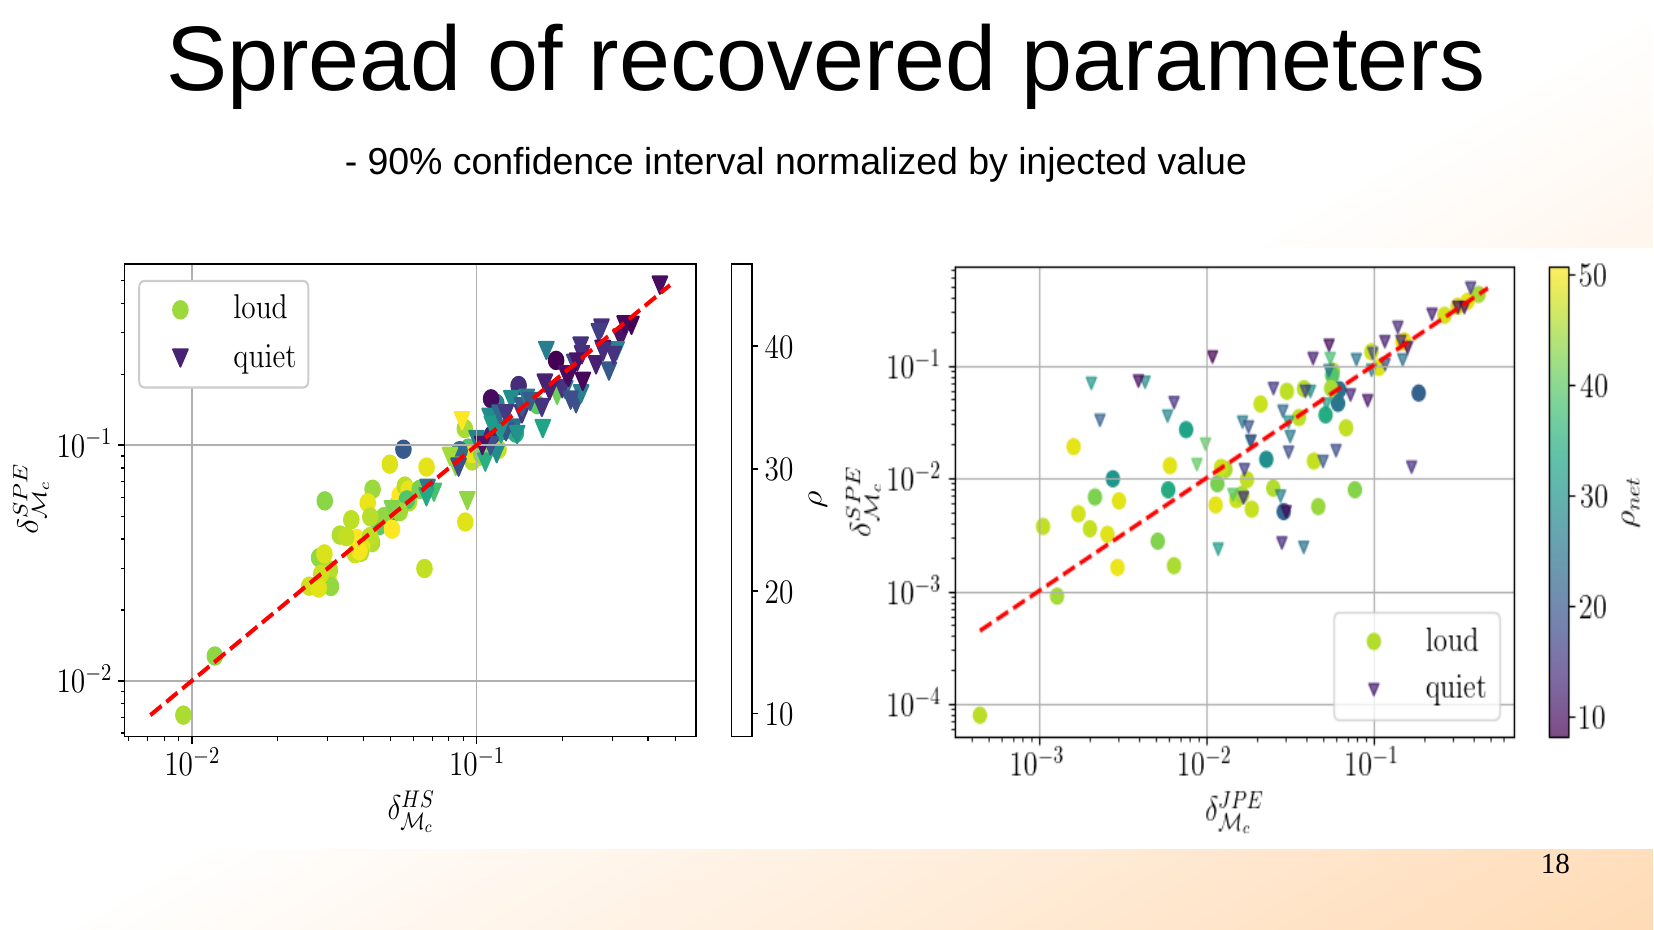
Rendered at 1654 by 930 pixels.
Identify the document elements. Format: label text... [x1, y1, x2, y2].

title Spread of recovered parameters [82, 0, 1571, 178]
picture [0, 248, 1653, 849]
text_box - 90% confidence interval normalized by injected value [330, 132, 1653, 219]
